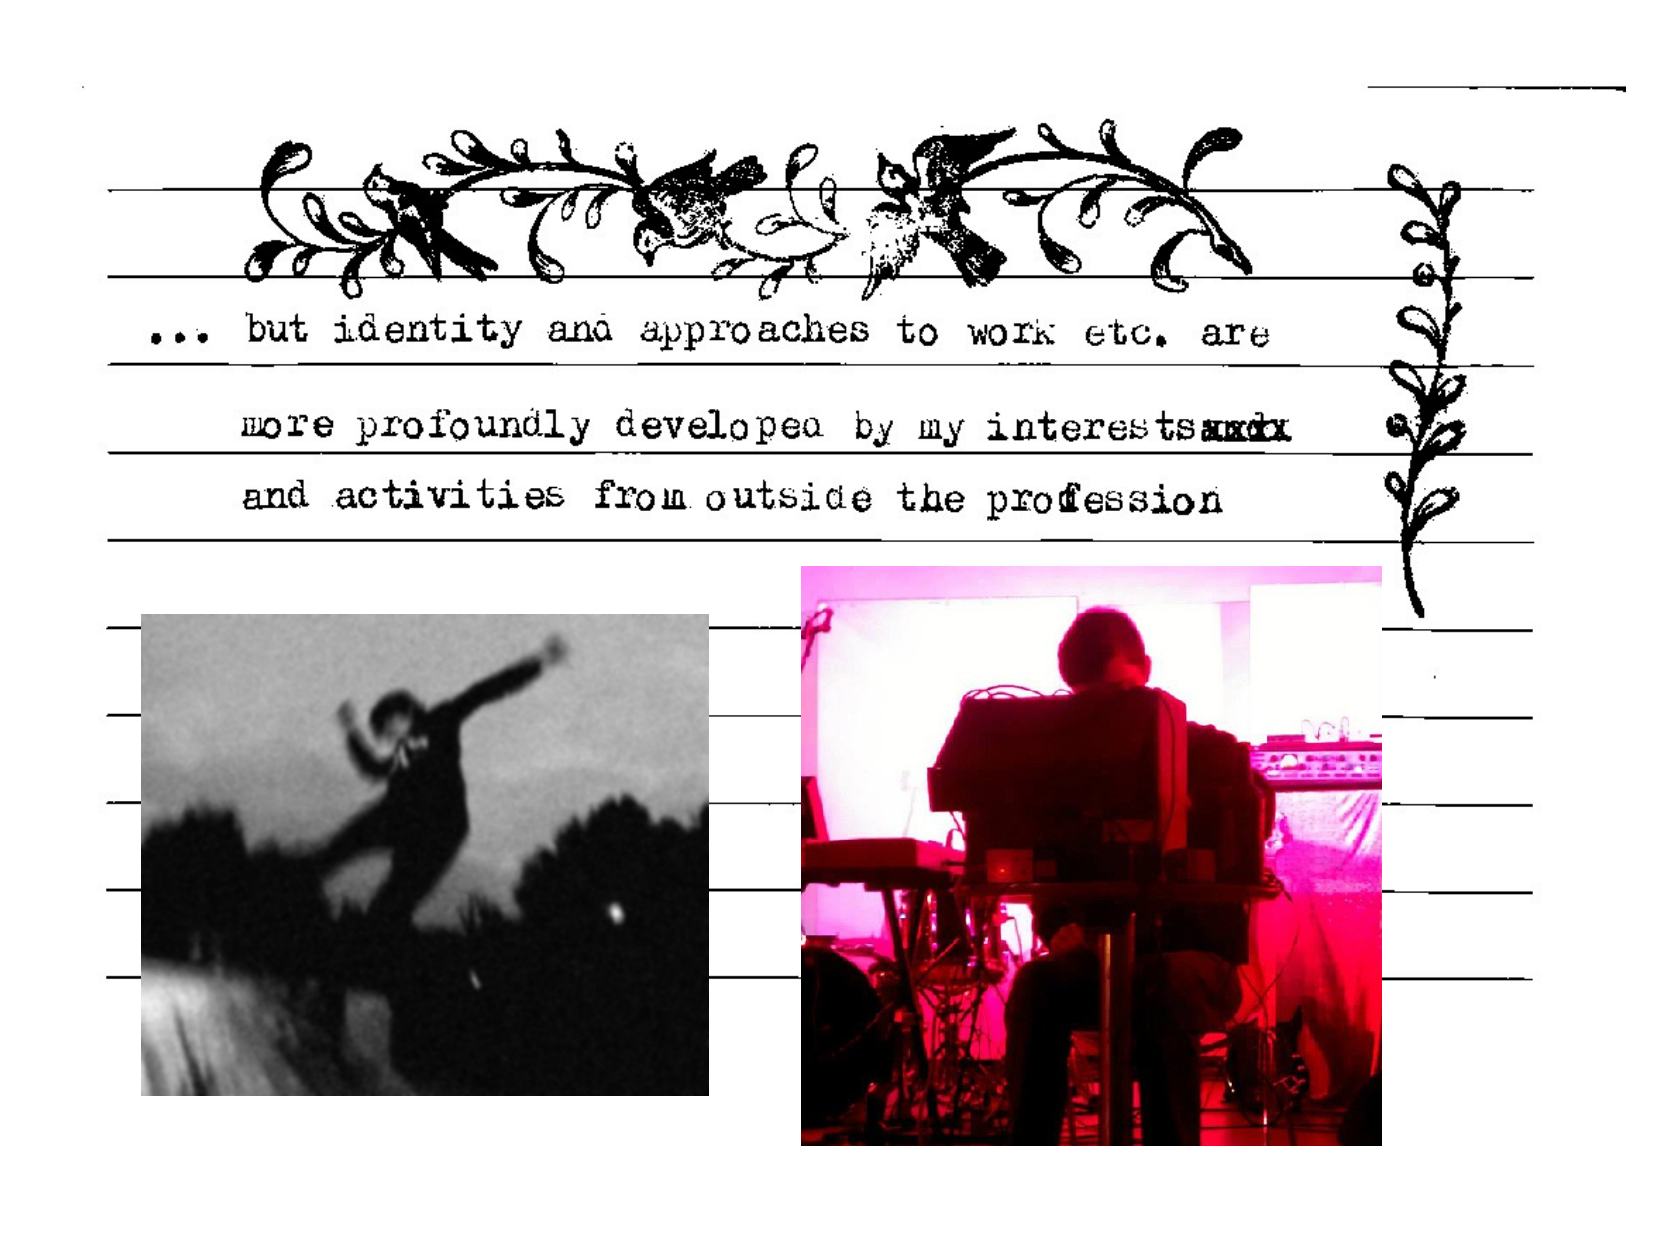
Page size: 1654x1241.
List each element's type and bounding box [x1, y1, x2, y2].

picture [19, 81, 1626, 1146]
